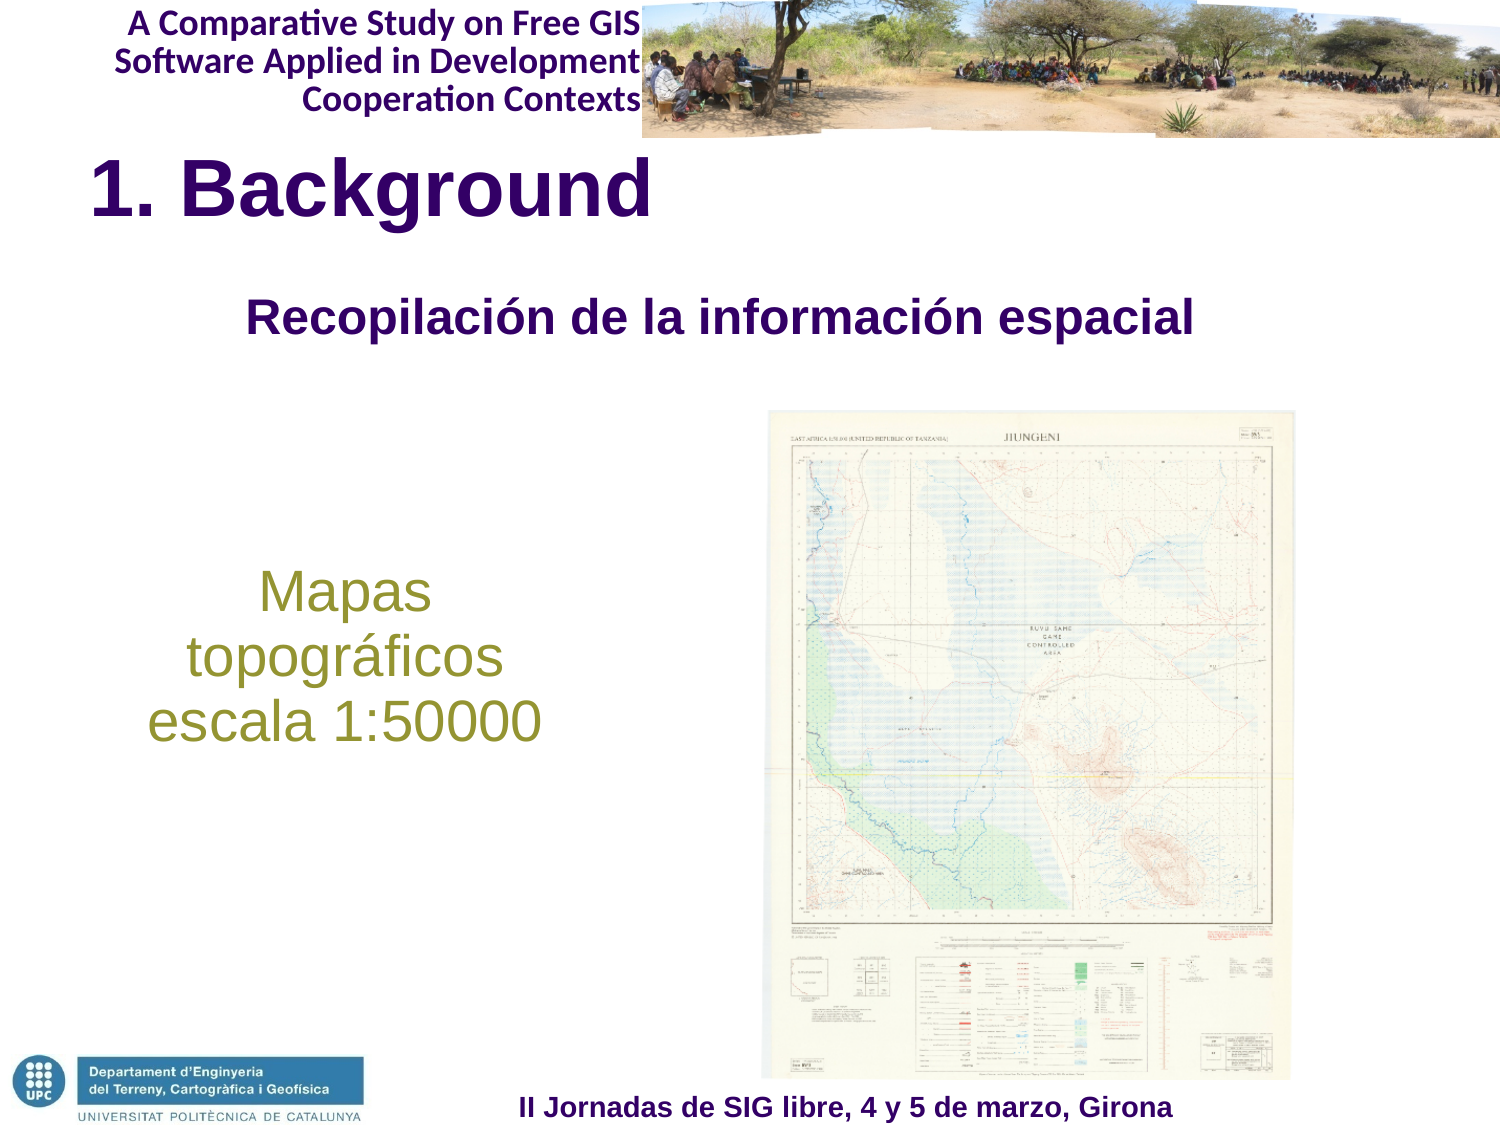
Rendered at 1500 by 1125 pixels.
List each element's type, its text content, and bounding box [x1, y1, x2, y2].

picture [0, 1054, 376, 1125]
text_box II Jornadas de SIG libre, 4 y 5 de marzo, Girona [360, 1083, 1341, 1125]
picture [726, 410, 1304, 1080]
title 1. Background [75, 105, 1199, 272]
text_box Recopilación de la información espacial [46, 281, 1395, 353]
picture [642, 0, 1500, 138]
text_box Mapas topográficos escala 1:50000 [105, 550, 587, 766]
